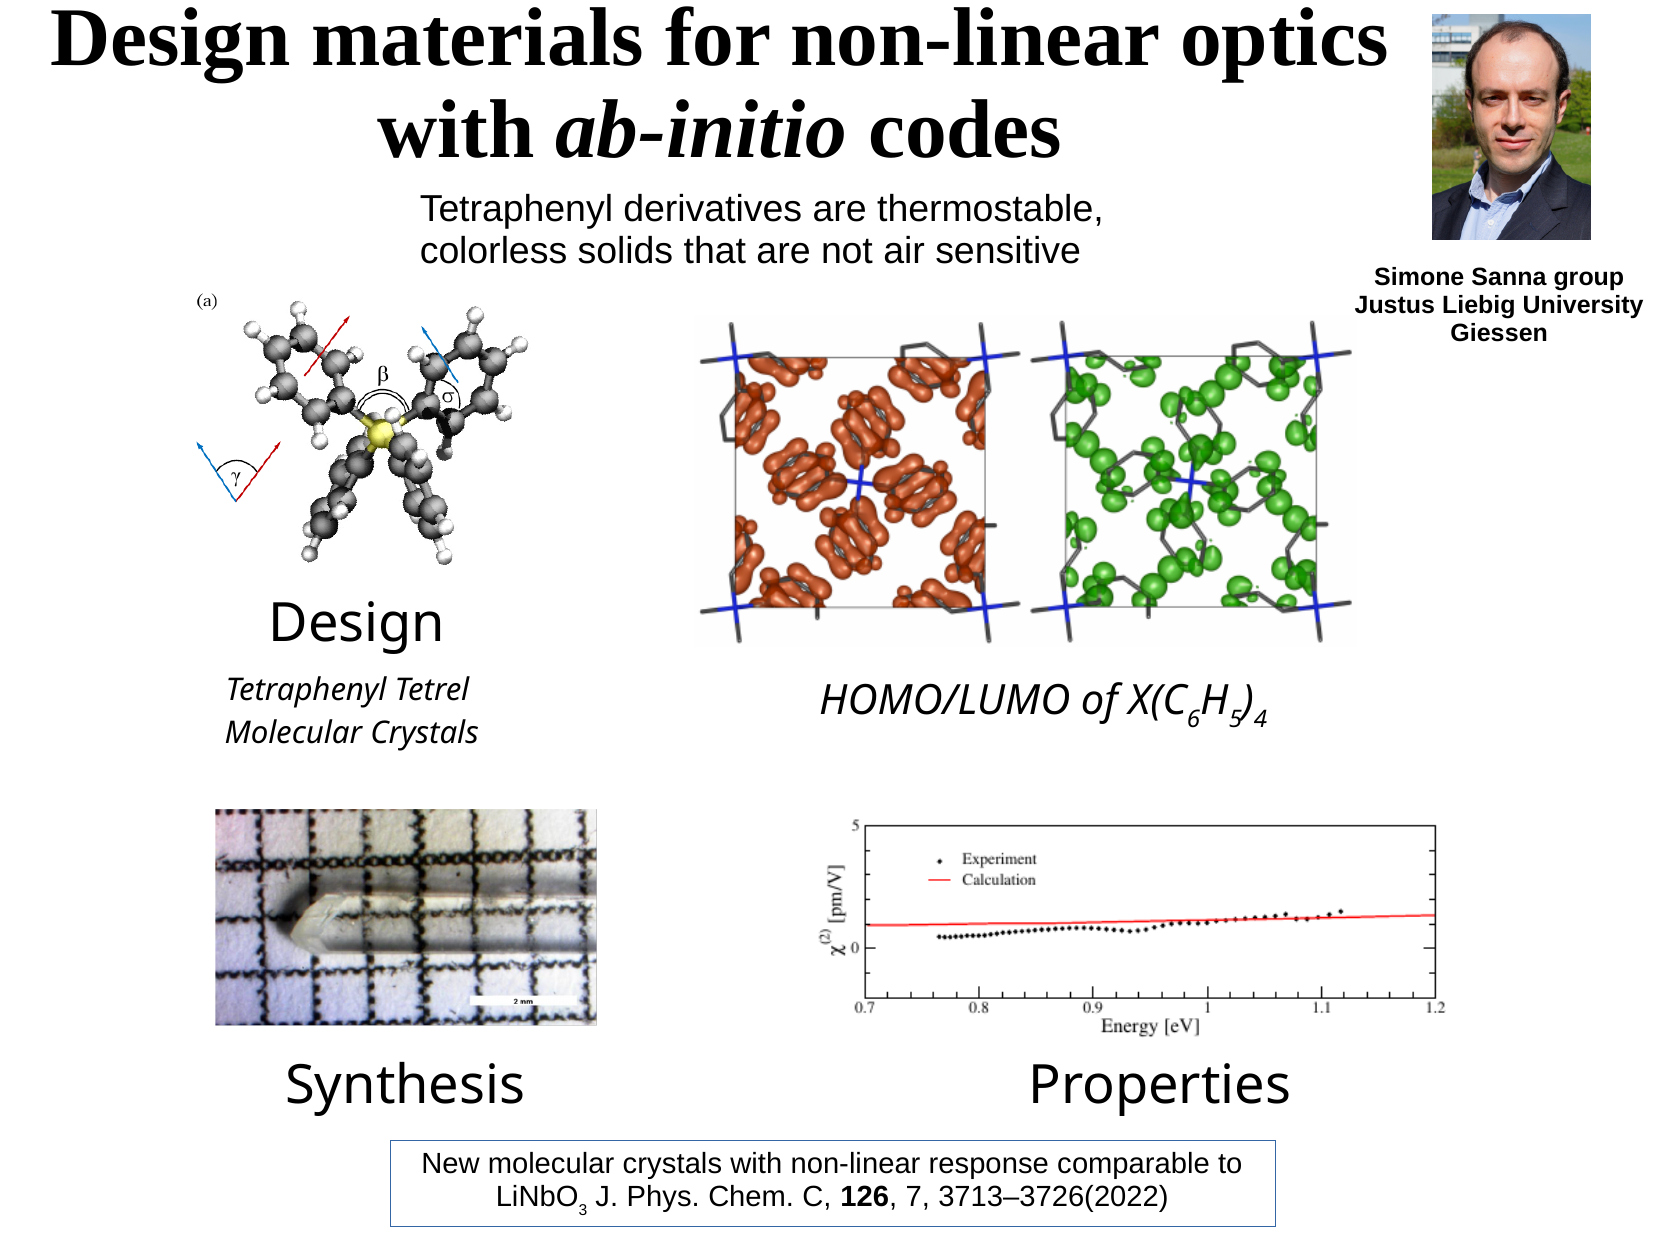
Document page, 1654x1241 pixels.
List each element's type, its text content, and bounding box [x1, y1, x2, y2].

text_box Tetraphenyl Tetrel Molecular Crystals [165, 660, 539, 759]
title Design materials for non-linear optics with ab-initio codes [15, 0, 1426, 181]
text_box HOMO/LUMO of X(C6H5)4 [766, 661, 1321, 736]
picture [190, 286, 532, 572]
text_box Synthesis [270, 1037, 541, 1117]
text_box New molecular crystals with non-linear response comparable to LiNbO3 J. Phys. Chem. C, 126, 7, 3713–3726(2022) [390, 1140, 1276, 1227]
picture [645, 303, 1381, 662]
picture [195, 797, 620, 1038]
text_box Tetraphenyl derivatives are thermostable, colorless solids that are not air sensitive [405, 180, 1136, 280]
text_box Design [253, 576, 493, 655]
picture [812, 803, 1464, 1056]
text_box Simone Sanna group Justus Liebig University Giessen [1290, 255, 1654, 354]
picture [1432, 14, 1591, 241]
text_box Properties [1013, 1037, 1389, 1117]
